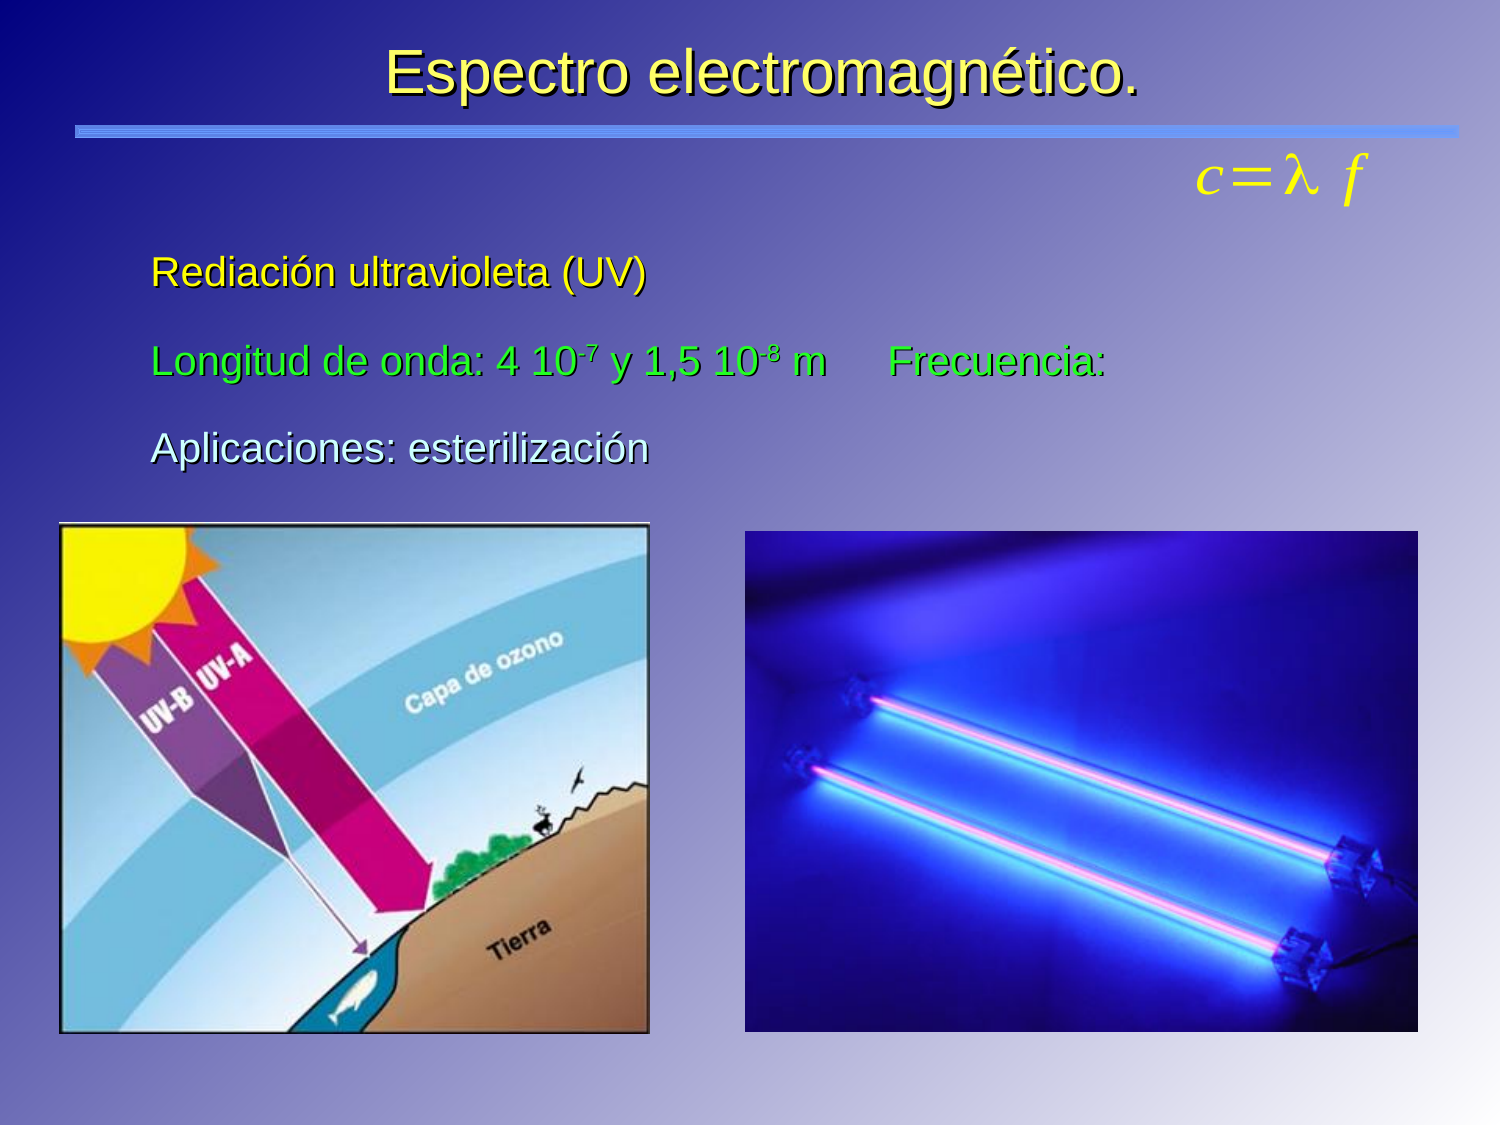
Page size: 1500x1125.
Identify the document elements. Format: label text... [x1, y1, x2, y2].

text_box Longitud de onda: 4 10-7 y 1,5 10-8 m Frecuencia: [88, 325, 1418, 384]
text_box Rediación ultravioleta (UV) [88, 237, 886, 325]
text_box Aplicaciones: esterilización [88, 413, 1359, 501]
text_box [75, 125, 1460, 138]
chart [1181, 140, 1390, 207]
picture [745, 531, 1418, 1032]
text_box Espectro electromagnético. [50, 23, 1476, 114]
picture [59, 522, 650, 1034]
